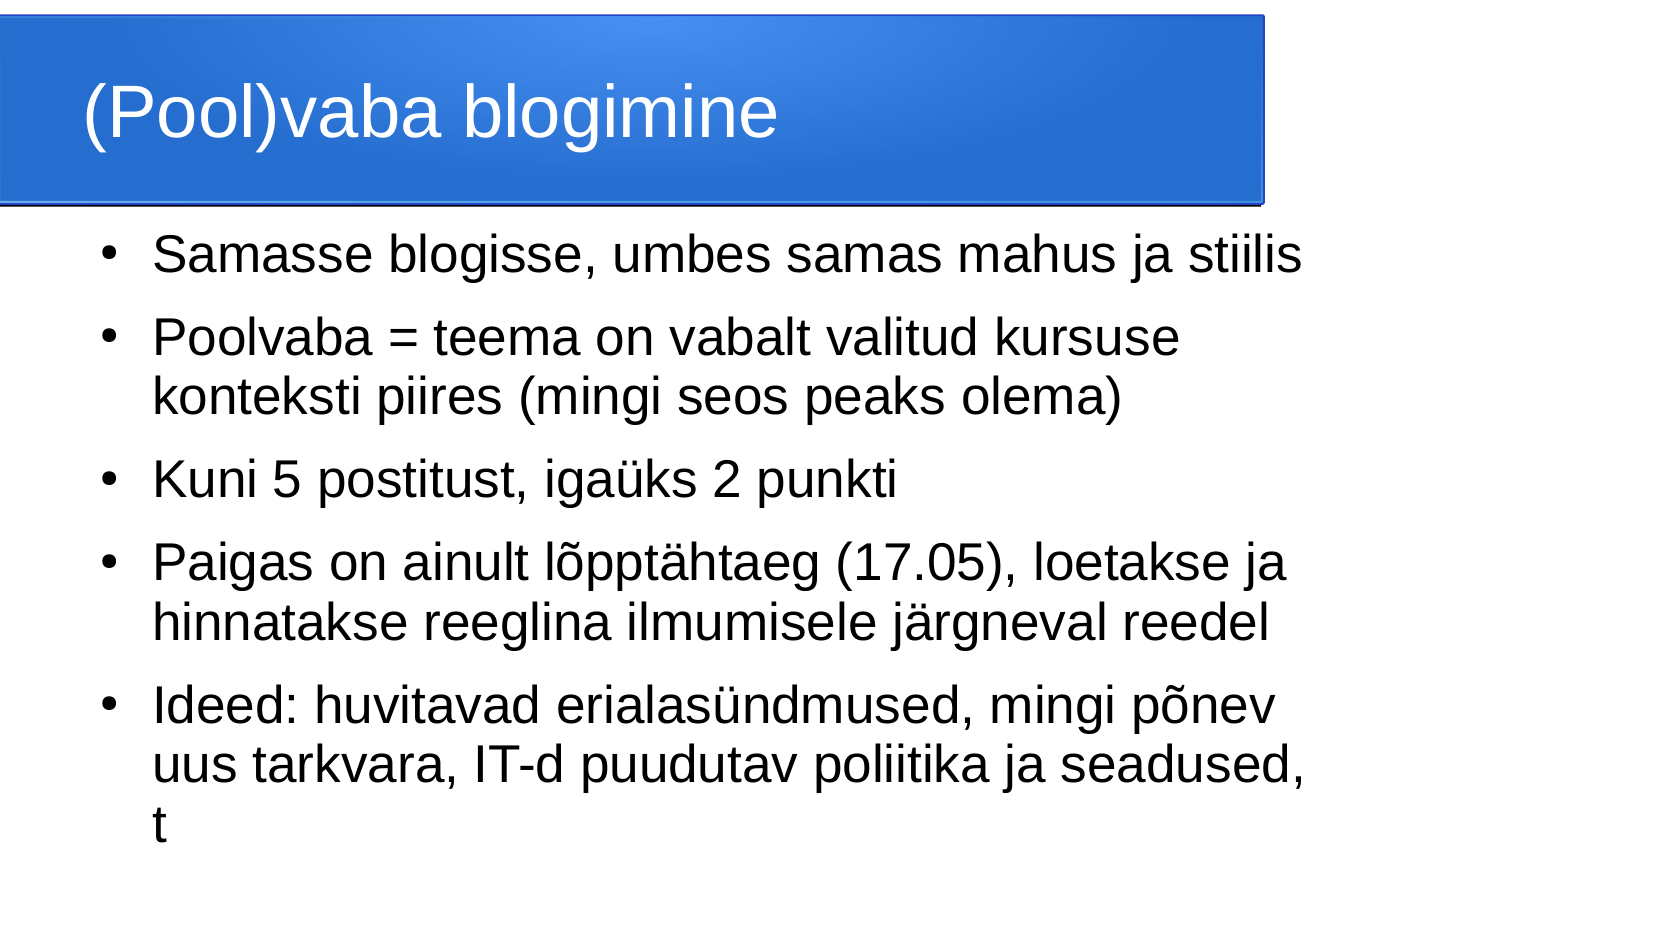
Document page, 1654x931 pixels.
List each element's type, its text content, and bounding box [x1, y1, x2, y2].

title (Pool)vaba blogimine [82, 35, 1235, 189]
list Samasse blogisse, umbes samas mahus ja stiilis Poolvaba = teema on vabalt valitud kursuse konteksti piires (mingi seos peaks olema) Kuni 5 postitust, igaüks 2 punkti Paigas on ainult lõpptähtaeg (17.05), loetakse ja hinnatakse reeglina ilmumisele järgneval reedel Ideed: huvitavad erialasündmused, mingi põnev uus tarkvara, IT-d puudutav poliitika ja seadused, t [82, 224, 1317, 898]
